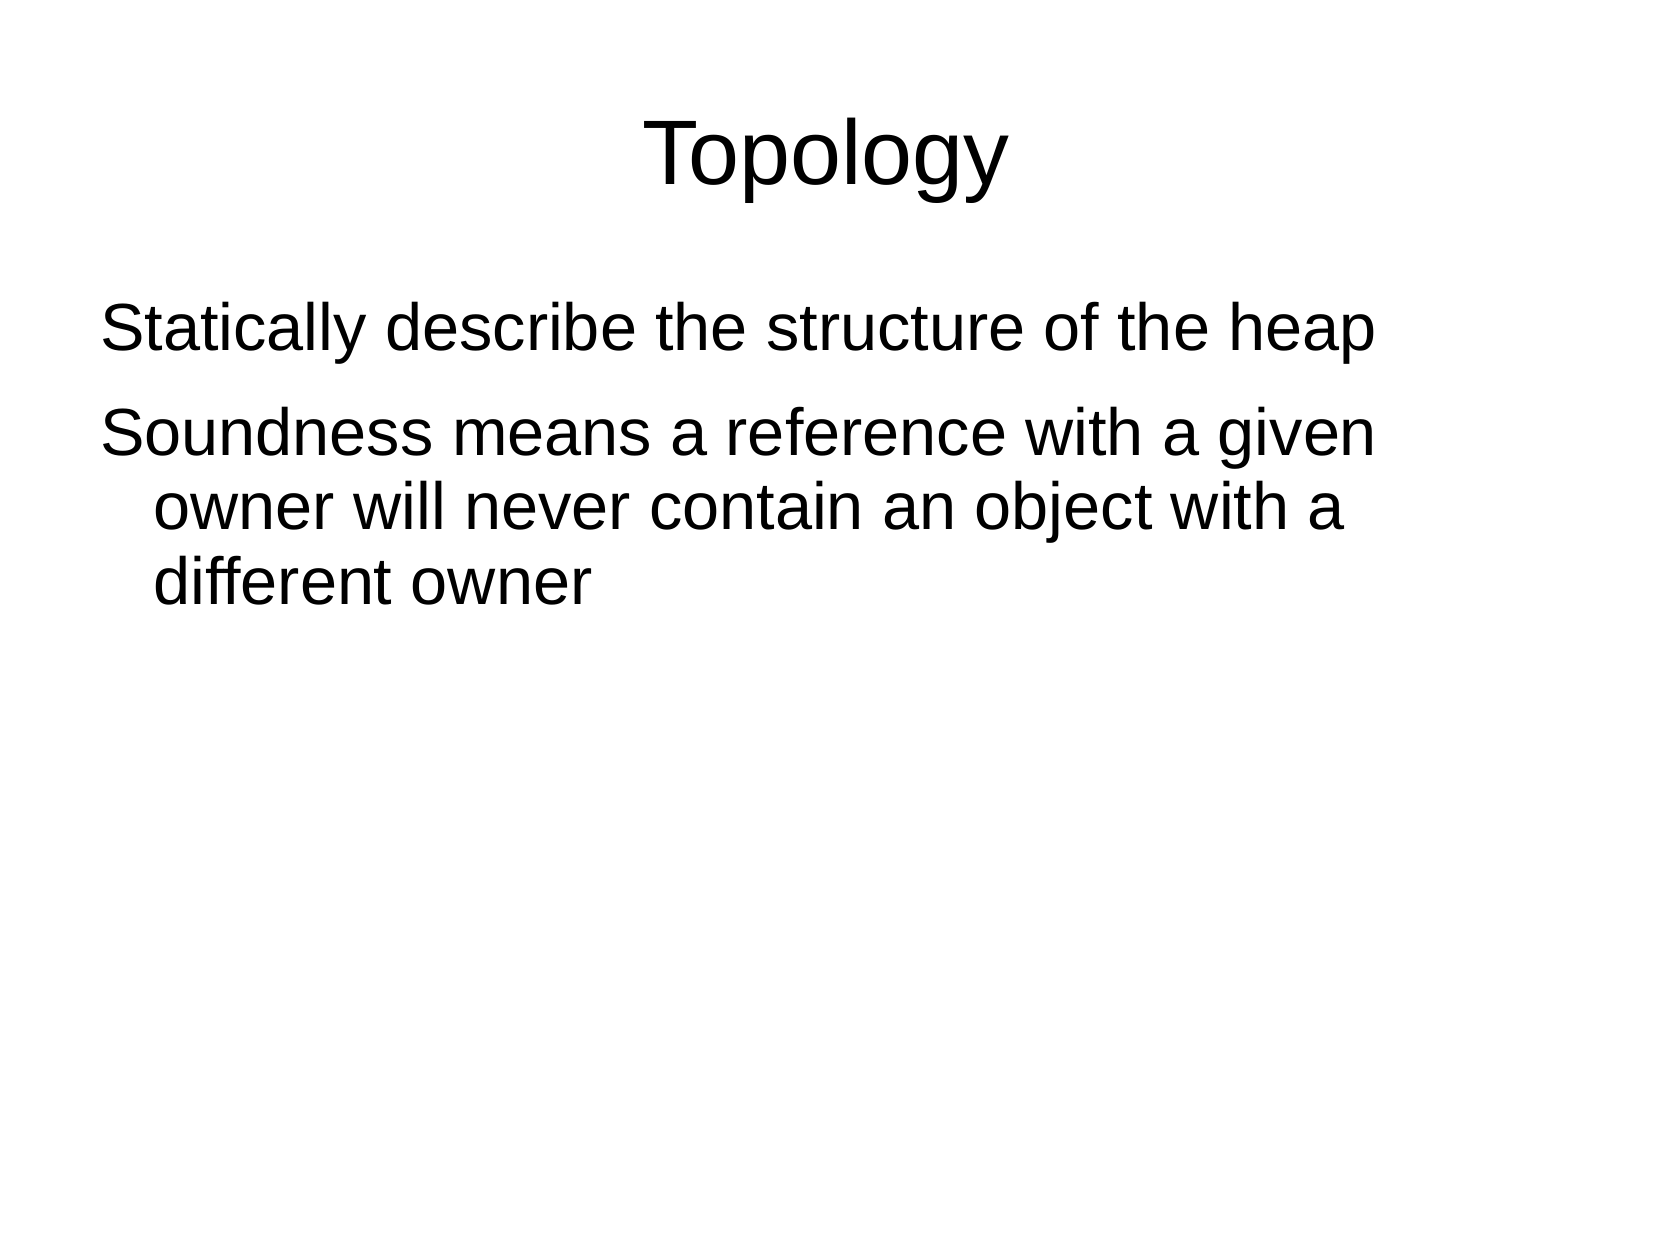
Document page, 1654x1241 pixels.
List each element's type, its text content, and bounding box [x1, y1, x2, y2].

list Statically describe the structure of the heap Soundness means a reference with a given owner will never contain an object with a different owner [82, 290, 1571, 1094]
title Topology [82, 56, 1571, 250]
